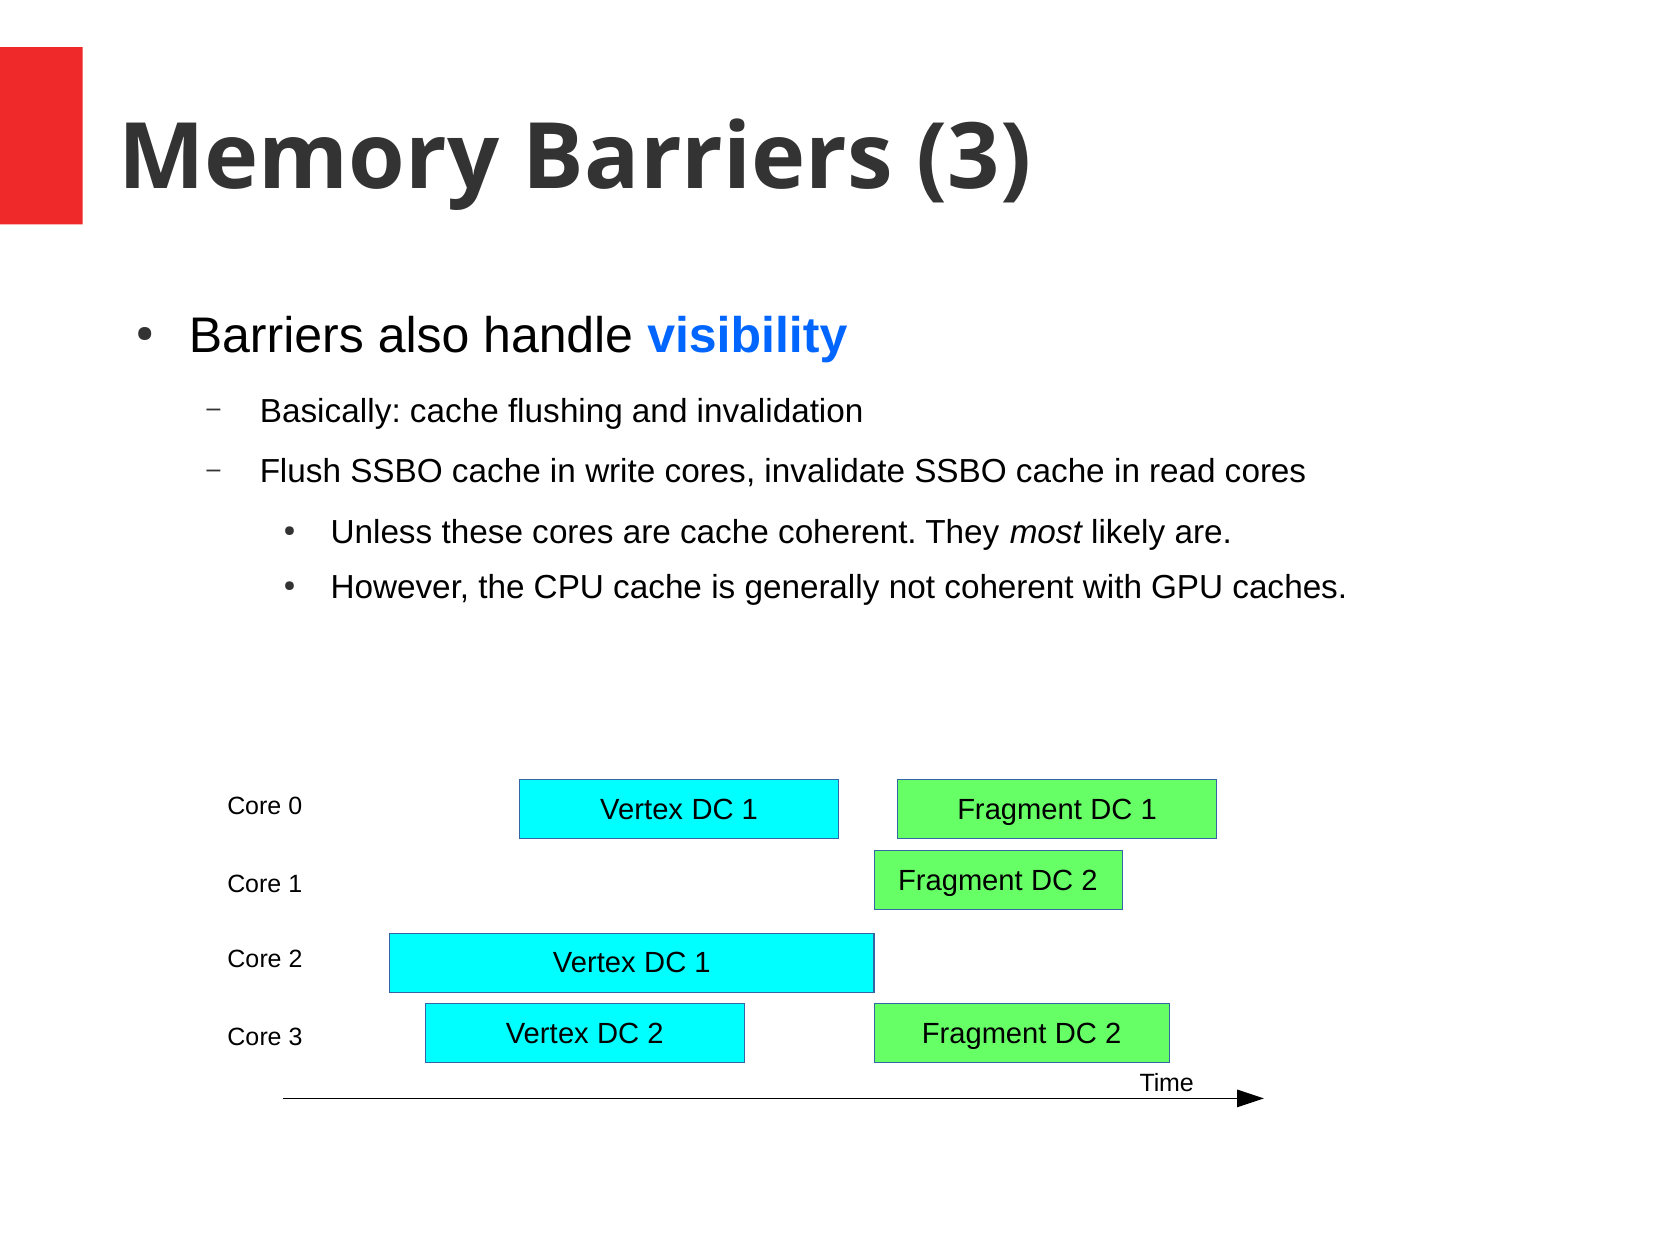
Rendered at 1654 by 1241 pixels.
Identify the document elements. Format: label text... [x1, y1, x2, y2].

text_box Fragment DC 1 [897, 779, 1217, 839]
text_box Time [1124, 1061, 1303, 1105]
text_box Fragment DC 2 [874, 1003, 1170, 1063]
text_box Fragment DC 2 [874, 850, 1123, 910]
text_box Core 2 [212, 937, 389, 981]
text_box Core 0 [212, 783, 390, 827]
text_box Vertex DC 2 [425, 1003, 745, 1063]
list Barriers also handle visibility Basically: cache flushing and invalidation Flush SSBO cache in write cores, invalidate SSBO cache in read cores Unless these cores are cache coherent. They most likely are. However, the CPU cache is generally not coherent with GPU caches. [118, 307, 1595, 1074]
text_box Vertex DC 1 [519, 779, 839, 839]
text_box Vertex DC 1 [389, 933, 874, 993]
text_box Core 1 [212, 862, 390, 906]
text_box Core 3 [212, 1015, 390, 1059]
title Memory Barriers (3) [118, 49, 1571, 257]
